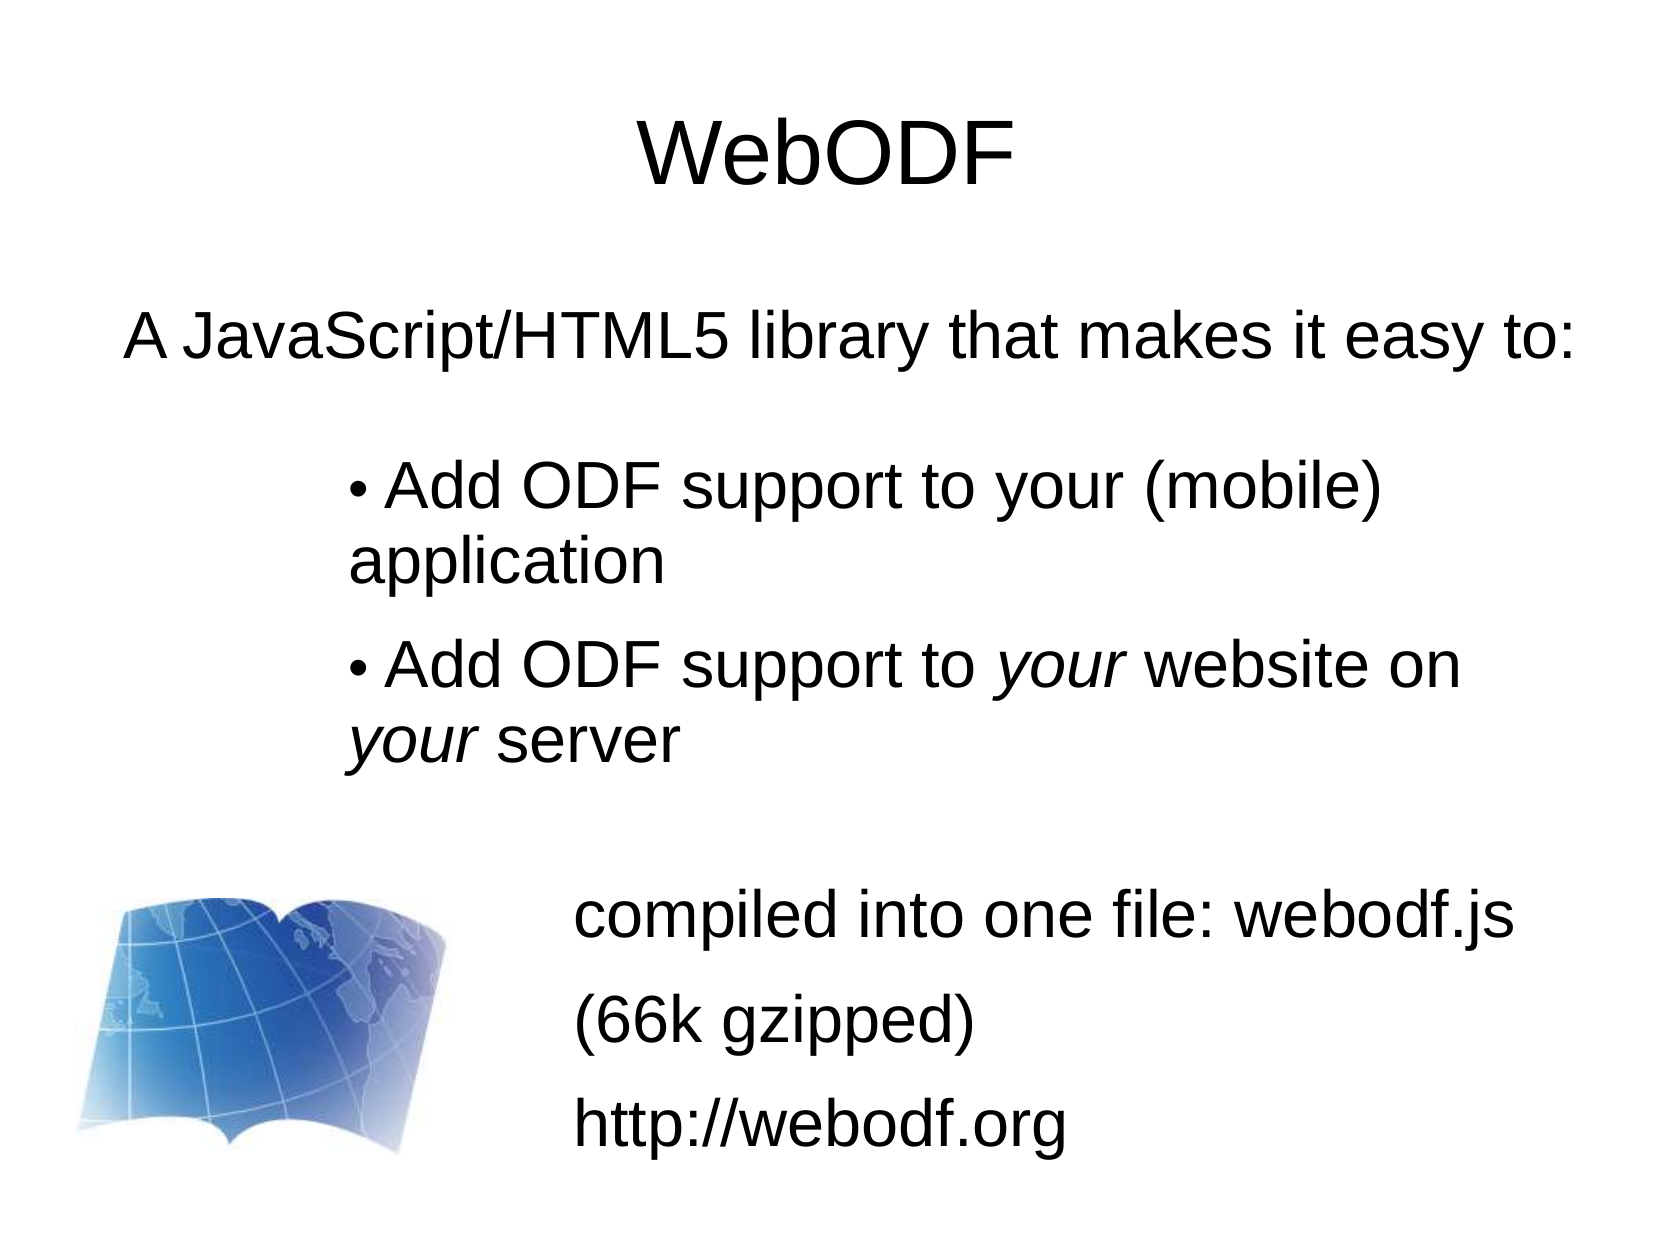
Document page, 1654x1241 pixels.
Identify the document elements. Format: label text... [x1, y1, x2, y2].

text_box A JavaScript/HTML5 library that makes it easy to: [37, 290, 1613, 601]
text_box compiled into one file: webodf.js (66k gzipped) http://webodf.org [487, 870, 1636, 1210]
text_box WebODF [82, 94, 1571, 212]
picture [75, 898, 451, 1163]
text_box • Add ODF support to your (mobile) application • Add ODF support to your website on your server [262, 440, 1538, 871]
